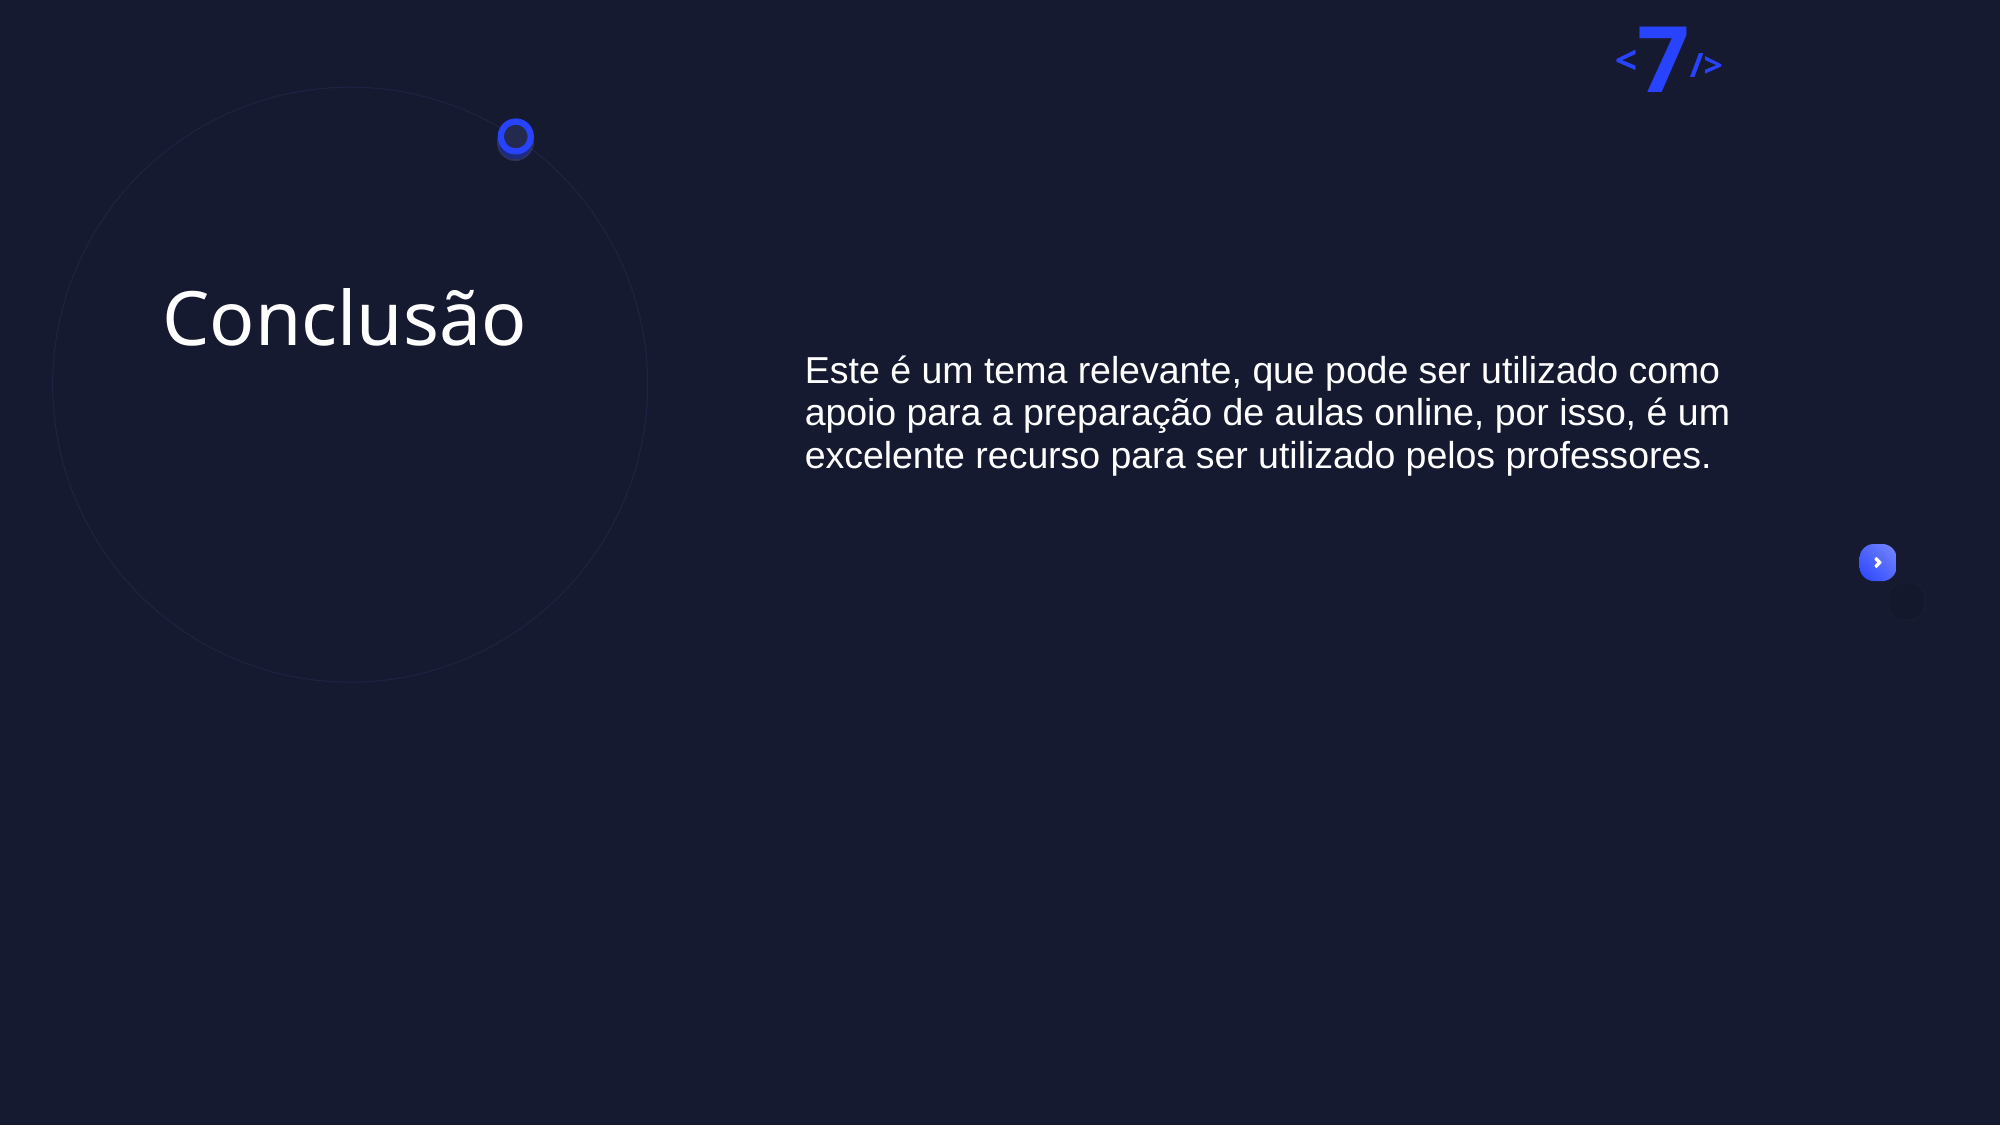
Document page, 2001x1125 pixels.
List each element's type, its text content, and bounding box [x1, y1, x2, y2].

text_box Este é um tema relevante, que pode ser utilizado como apoio para a preparação de aulas online, por isso, é um excelente recurso para ser utilizado pelos professores. [789, 340, 1790, 483]
text_box [1859, 544, 1897, 582]
text_box [52, 87, 648, 683]
text_box Conclusão [147, 263, 678, 368]
